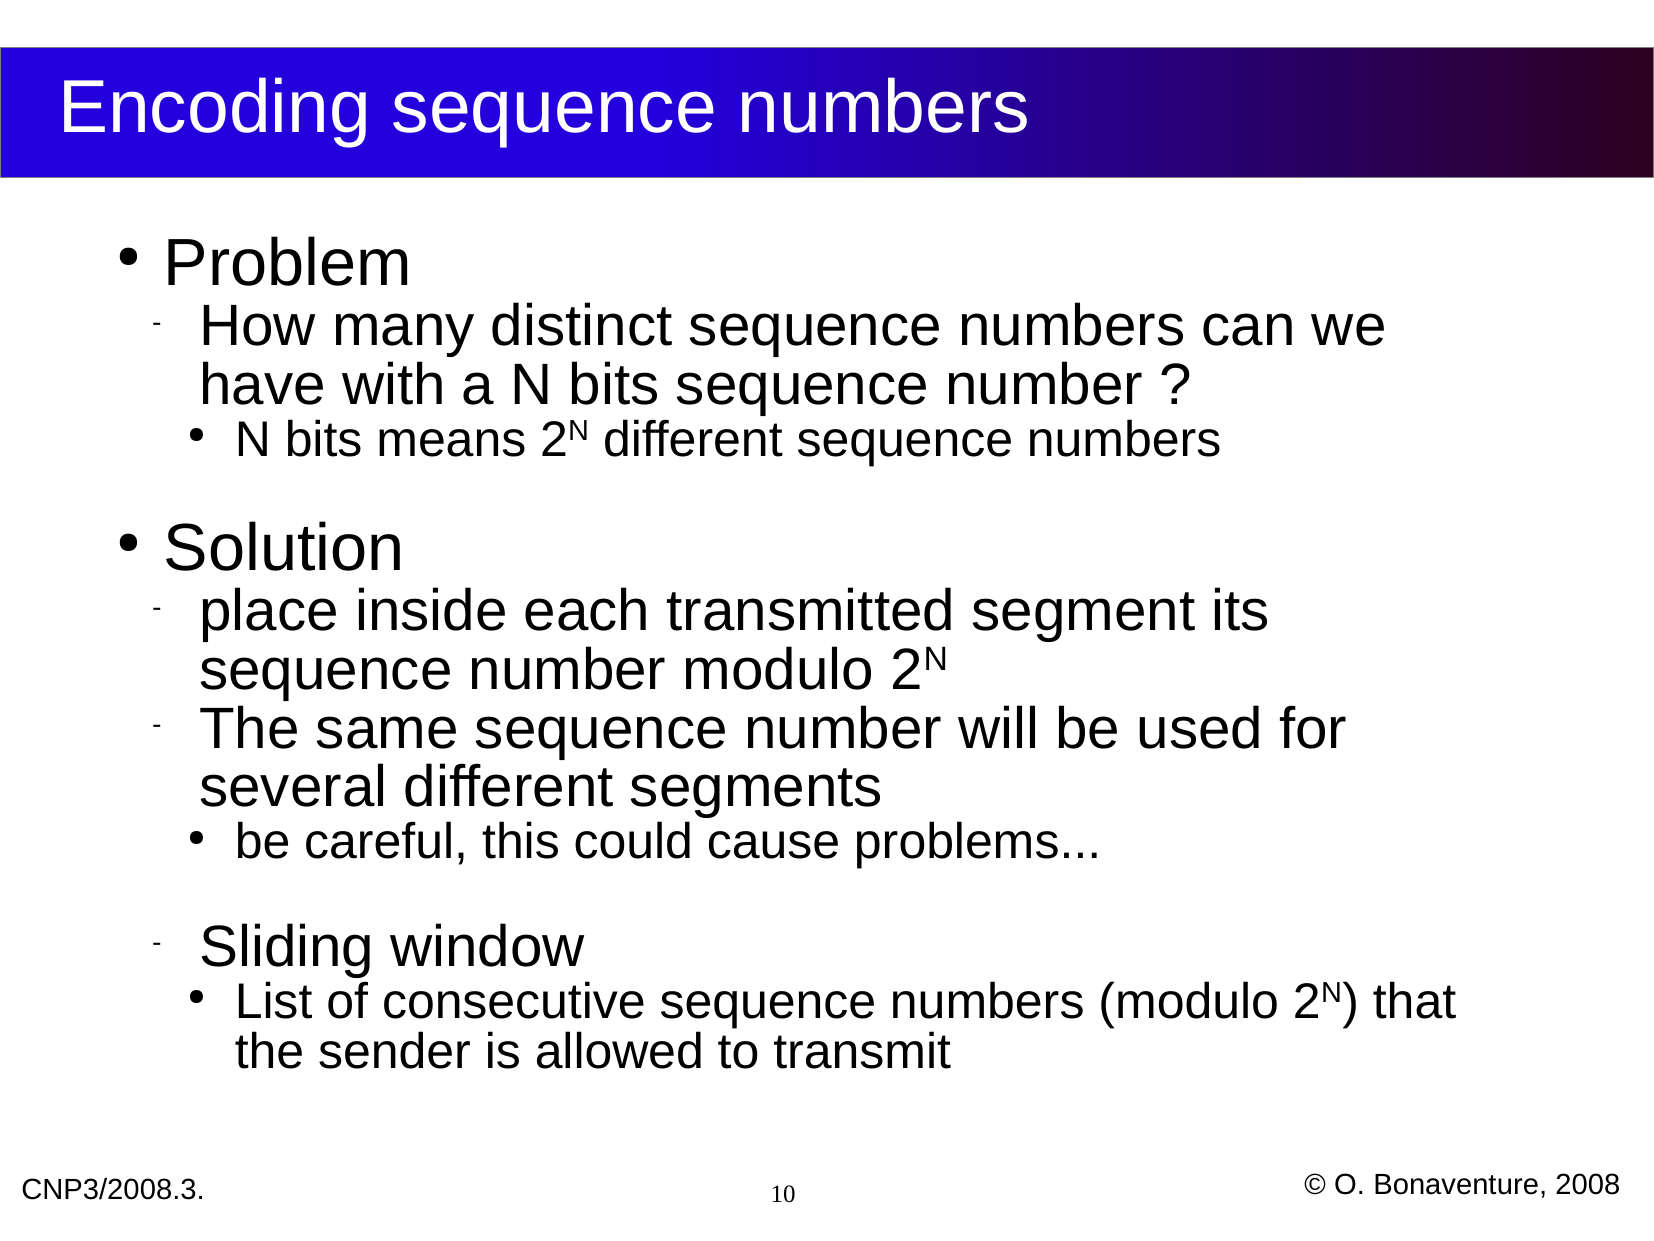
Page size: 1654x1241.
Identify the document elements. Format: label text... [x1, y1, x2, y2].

title Encoding sequence numbers [10, 0, 1200, 219]
text_box CNP3/2008.3. [21, 1176, 116, 1212]
list Problem How many distinct sequence numbers can we have with a N bits sequence number ? N bits means 2N different sequence numbers Solution place inside each transmitted segment its sequence number modulo 2N The same sequence number will be used for several different segments be careful, this could cause problems... Sliding window List of consecutive sequence numbers (modulo 2N) that the sender is allowed to transmit [116, 231, 1529, 1241]
text_box © O. Bonaventure, 2008 [1529, 1170, 1622, 1201]
